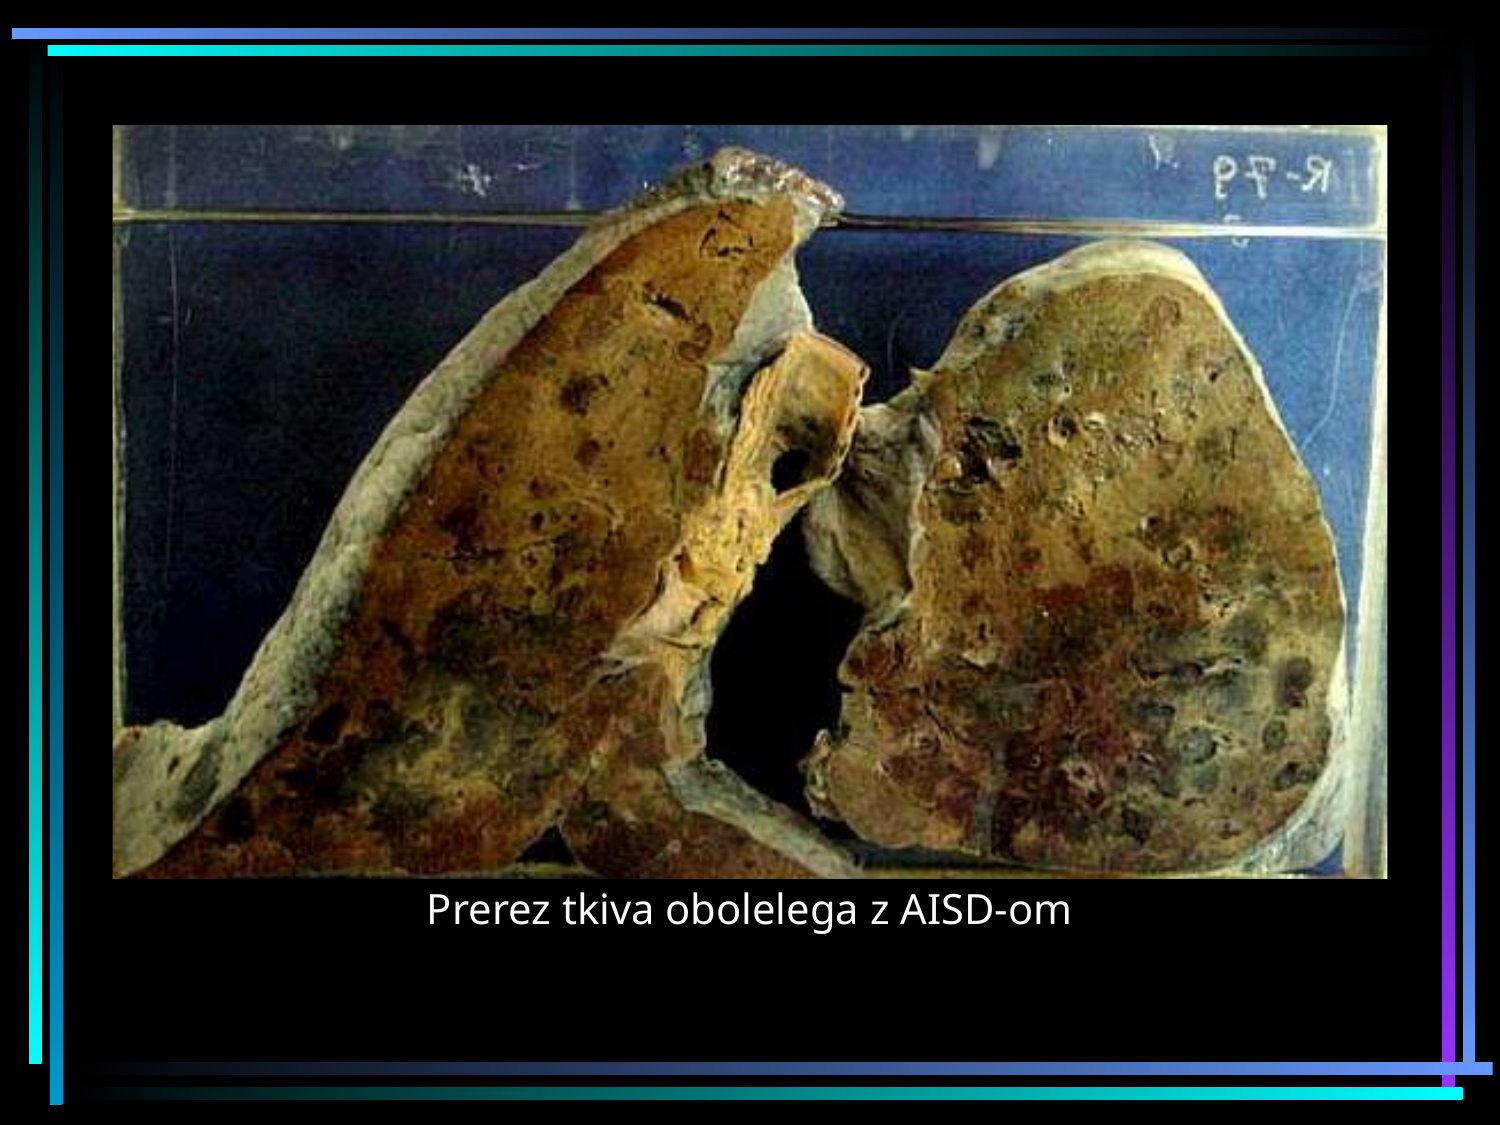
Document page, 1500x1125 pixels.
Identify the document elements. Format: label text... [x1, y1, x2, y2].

picture [112, 125, 1388, 879]
text_box Prerez tkiva obolelega z AISD-om [224, 875, 1275, 940]
